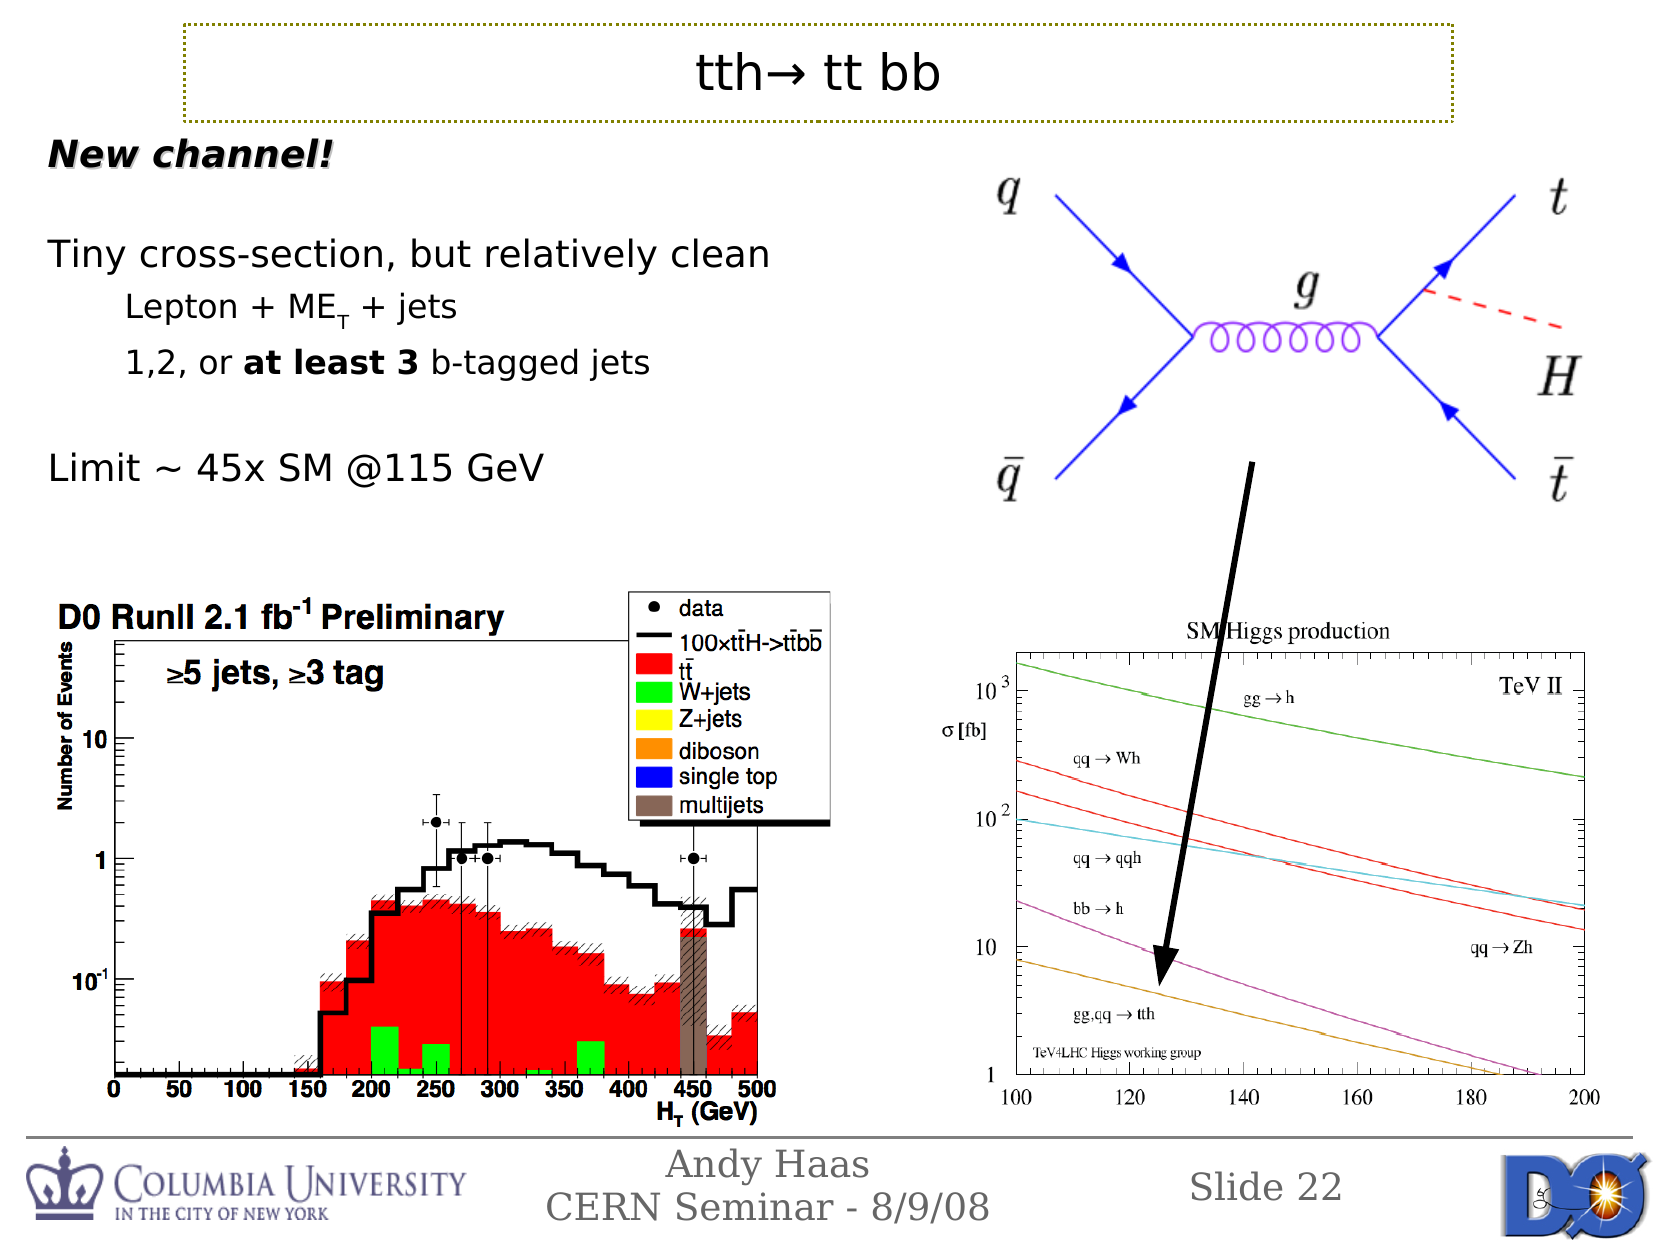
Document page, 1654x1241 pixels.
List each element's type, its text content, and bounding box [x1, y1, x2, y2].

title tth→ tt bb [184, 24, 1453, 122]
picture [50, 588, 831, 1127]
picture [988, 174, 1593, 516]
picture [1497, 1149, 1654, 1241]
list New channel! Tiny cross-section, but relatively clean Lepton + MET + jets 1,2, or at least 3 b-tagged jets Limit ~ 45x SM @115 GeV [30, 140, 914, 1125]
picture [915, 610, 1636, 1119]
